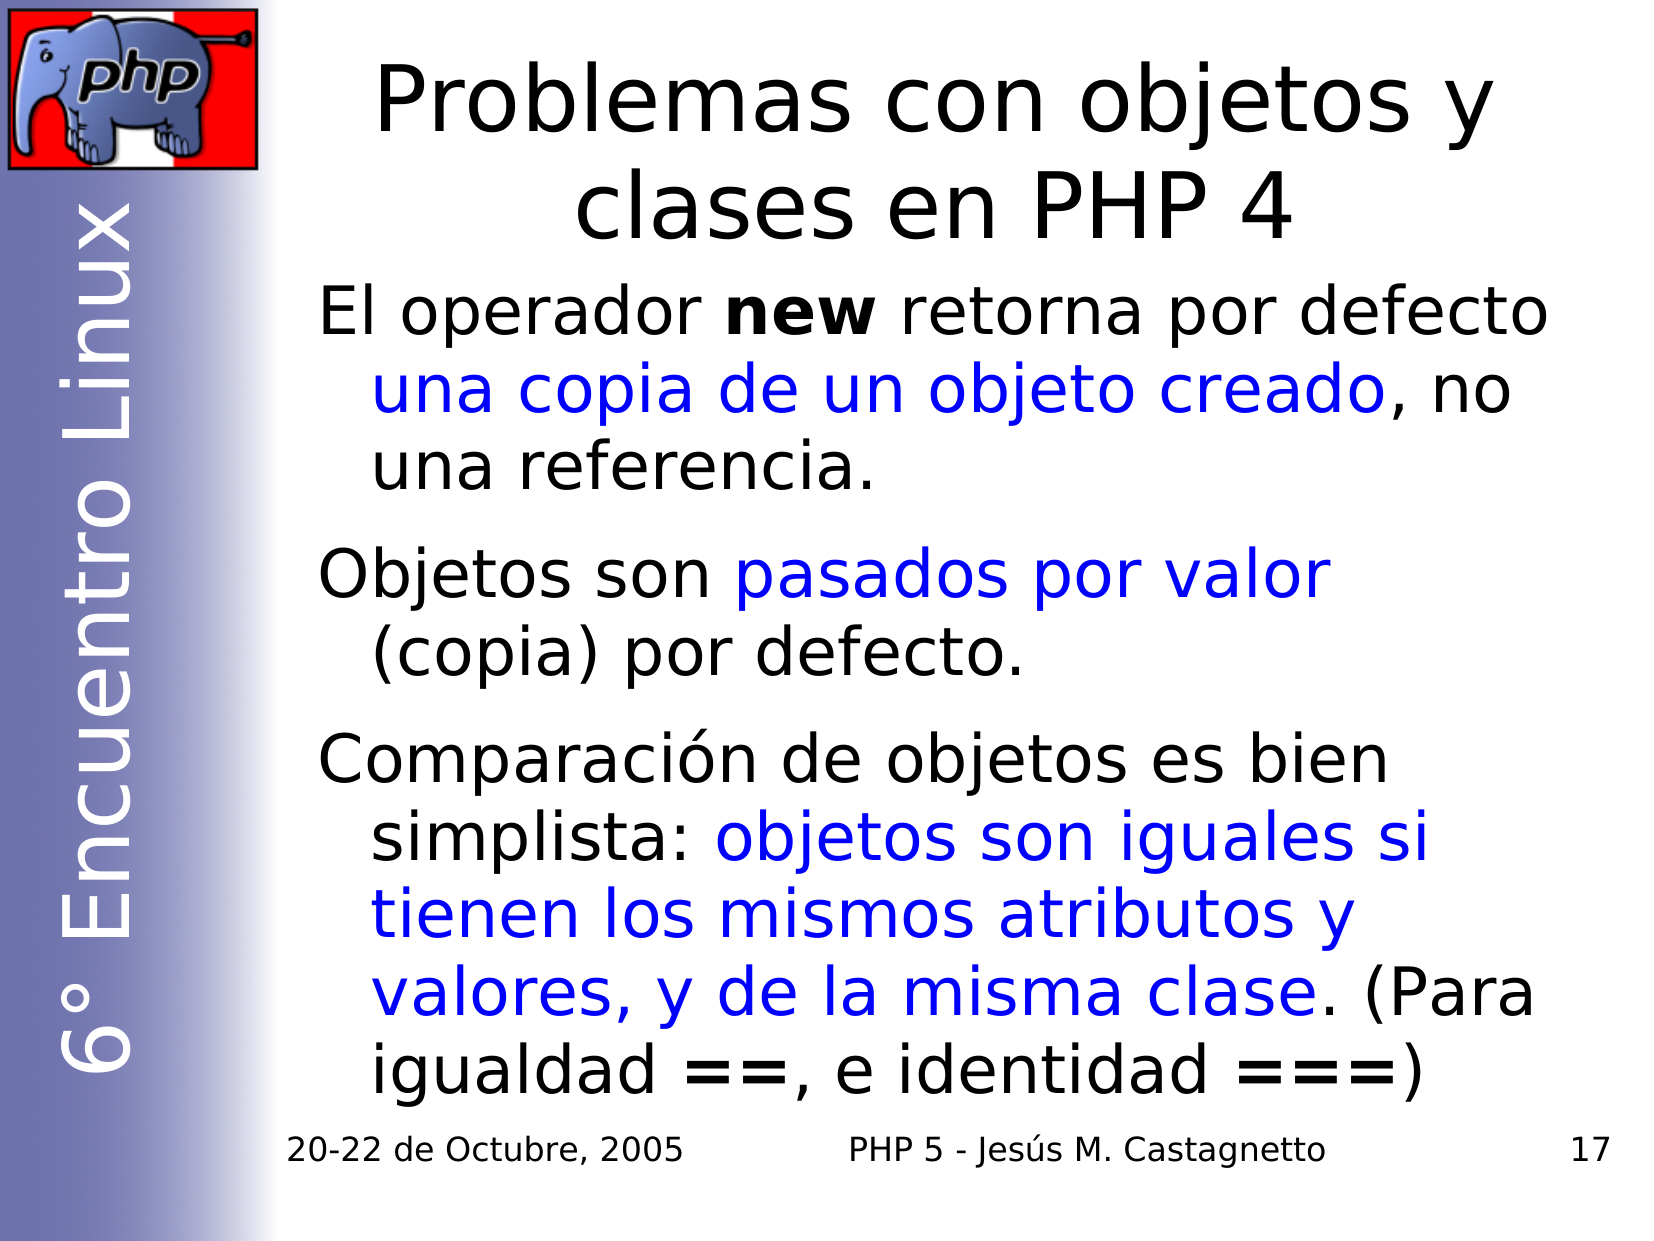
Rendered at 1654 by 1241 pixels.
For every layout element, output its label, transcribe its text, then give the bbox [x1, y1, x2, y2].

list El operador new retorna por defecto una copia de un objeto creado, no una referencia. Objetos son pasados por valor (copia) por defecto. Comparación de objetos es bien simplista: objetos son iguales si tienen los mismos atributos y valores, y de la misma clase. (Para igualdad ==, e identidad ===) [300, 272, 1571, 1110]
title Problemas con objetos y clases en PHP 4 [300, 45, 1571, 261]
picture [0, 0, 1654, 1241]
